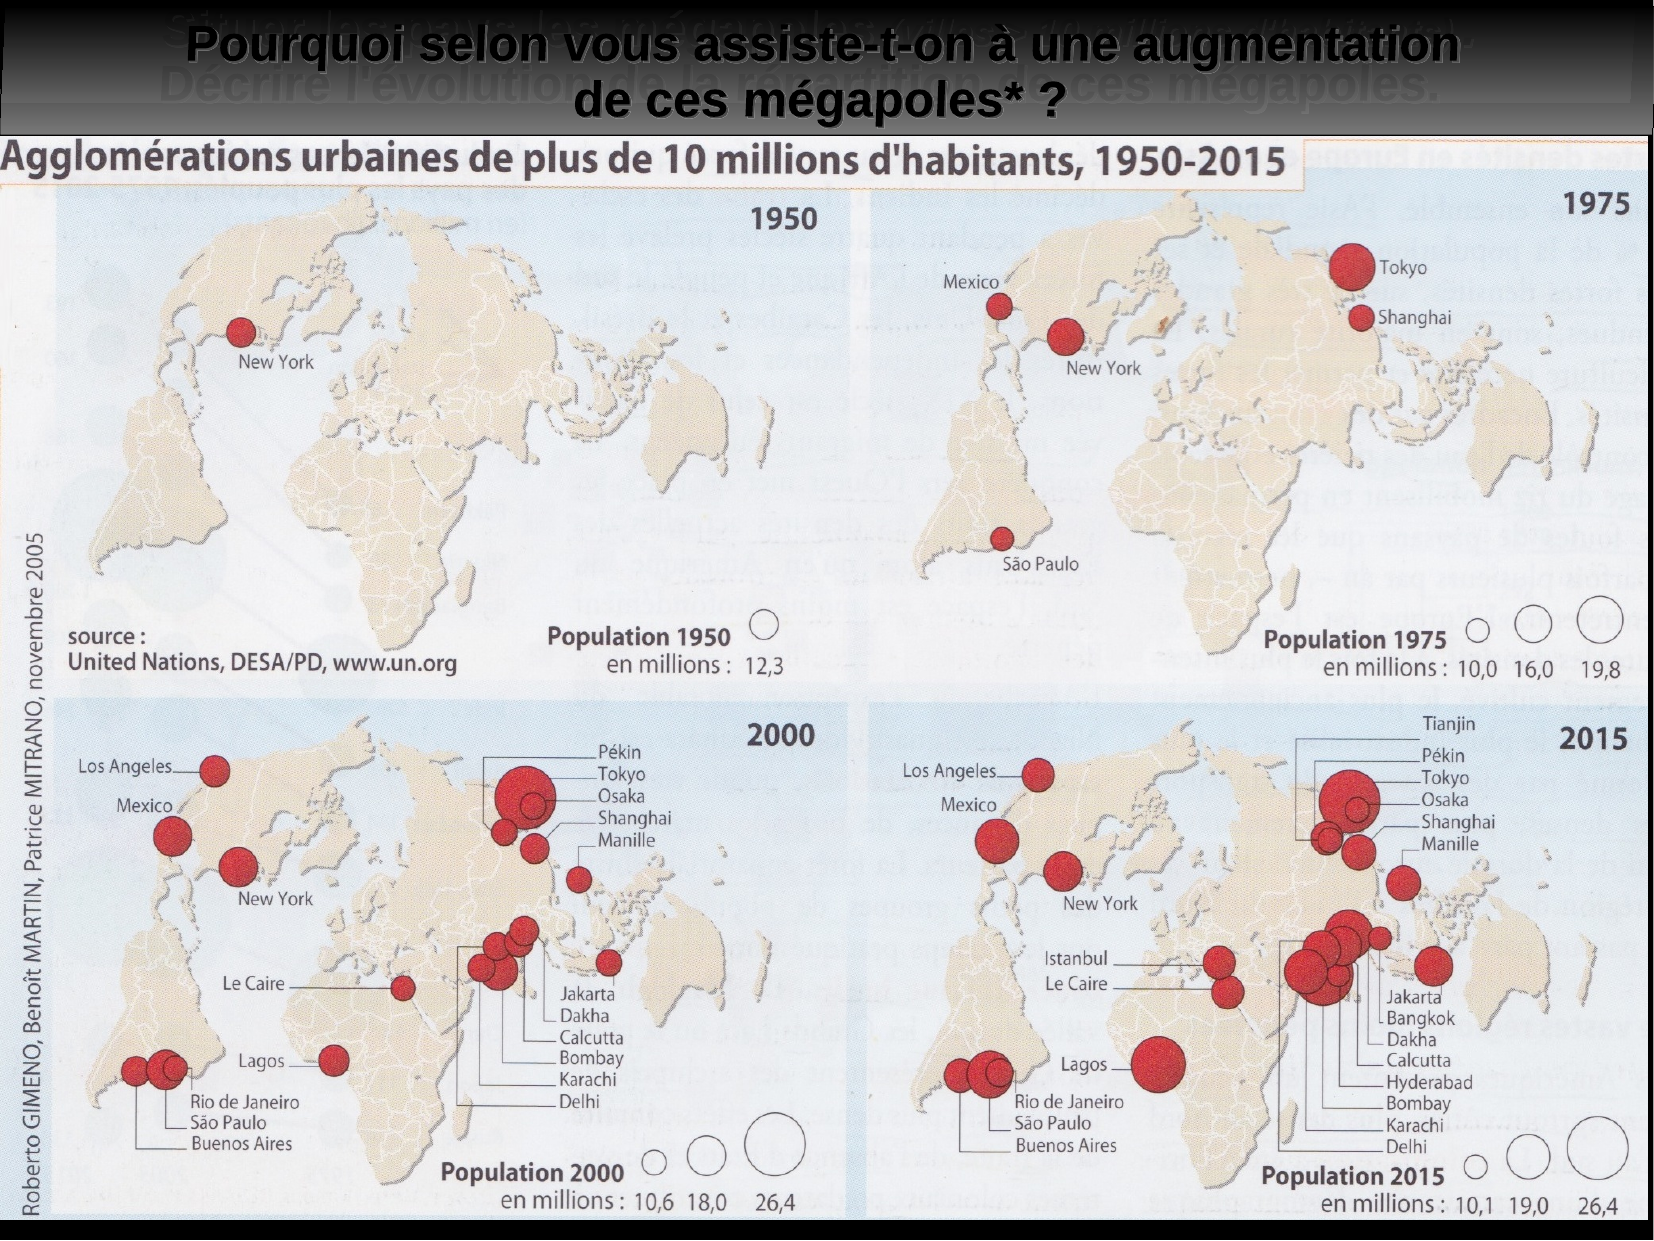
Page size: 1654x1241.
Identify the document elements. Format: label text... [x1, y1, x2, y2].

text_box Pourquoi selon vous assiste-t-on à une augmentation de ces mégapoles* ? [0, 6, 1654, 136]
picture [0, 136, 1648, 1220]
